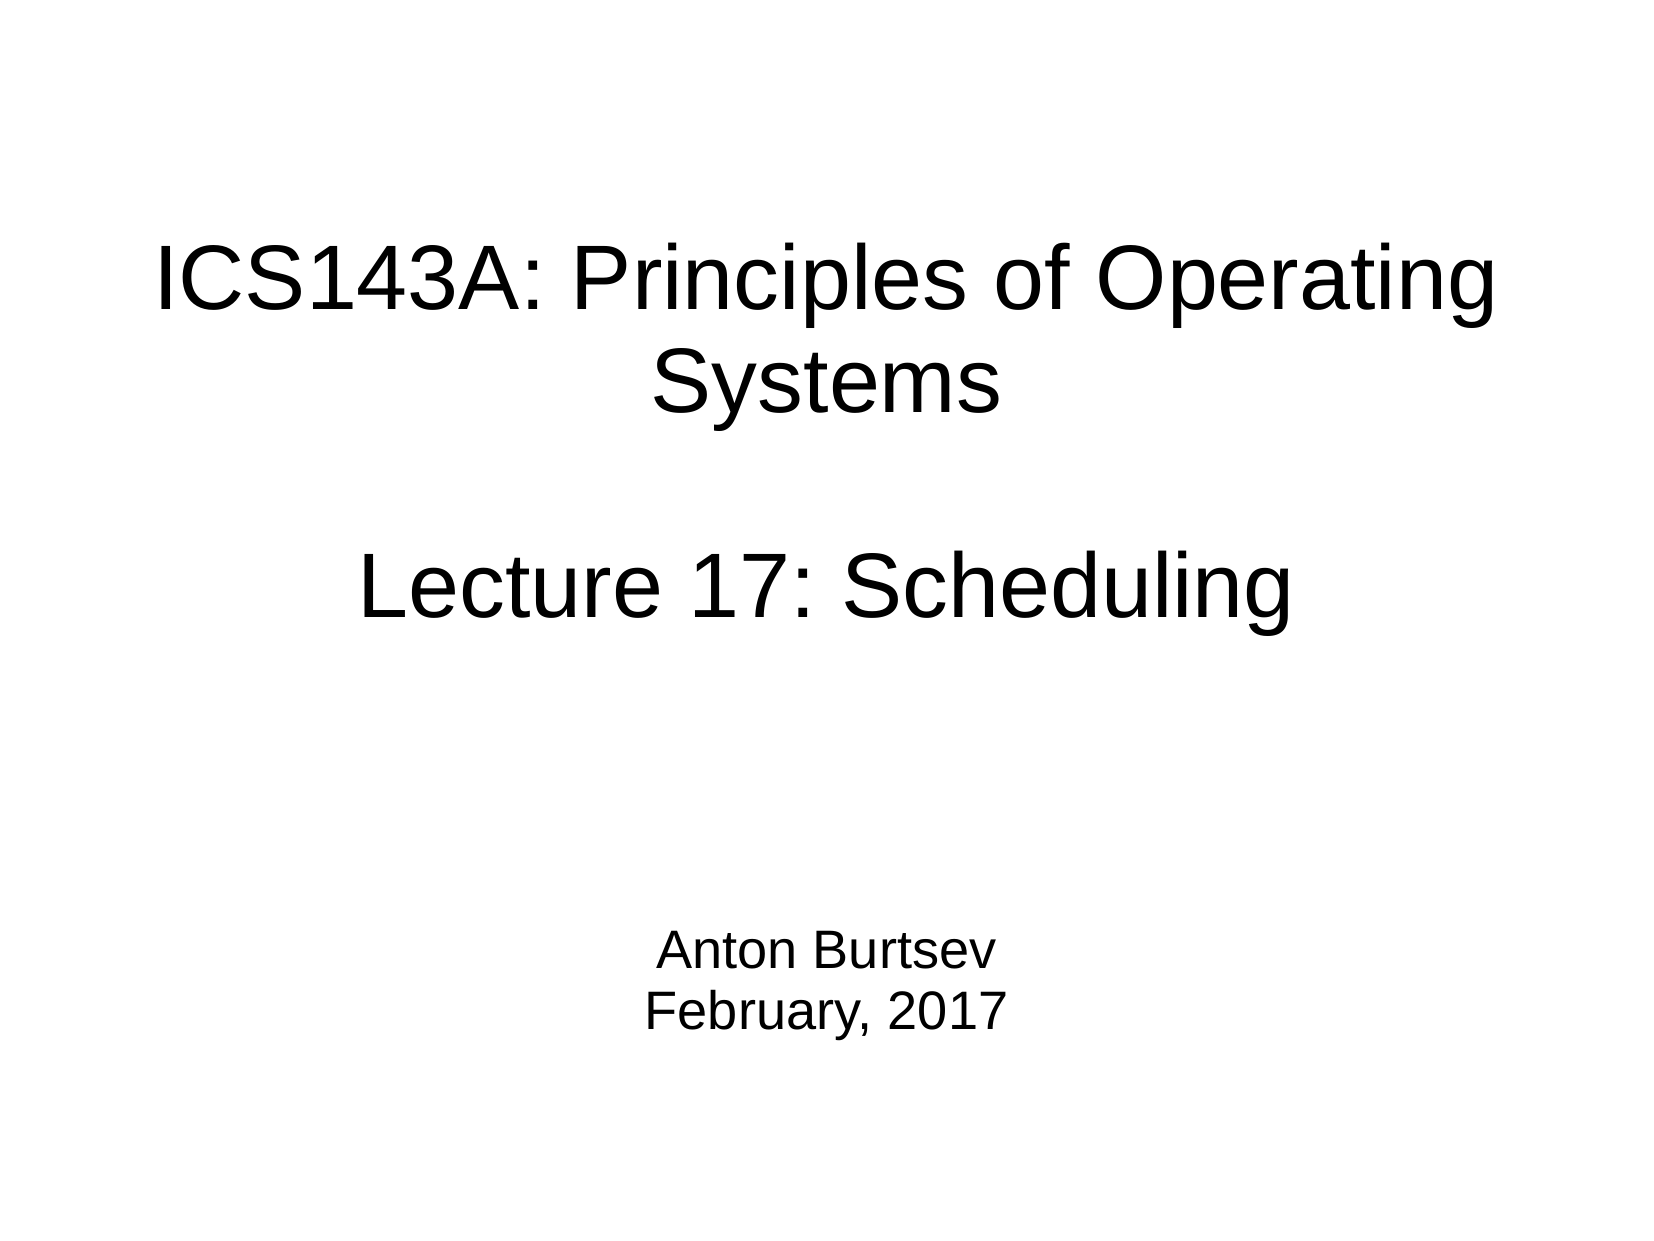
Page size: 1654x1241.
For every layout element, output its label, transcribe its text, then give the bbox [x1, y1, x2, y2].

subtitle Anton Burtsev February, 2017 [82, 637, 1571, 1109]
title ICS143A: Principles of Operating Systems Lecture 17: Scheduling [82, 113, 1571, 637]
